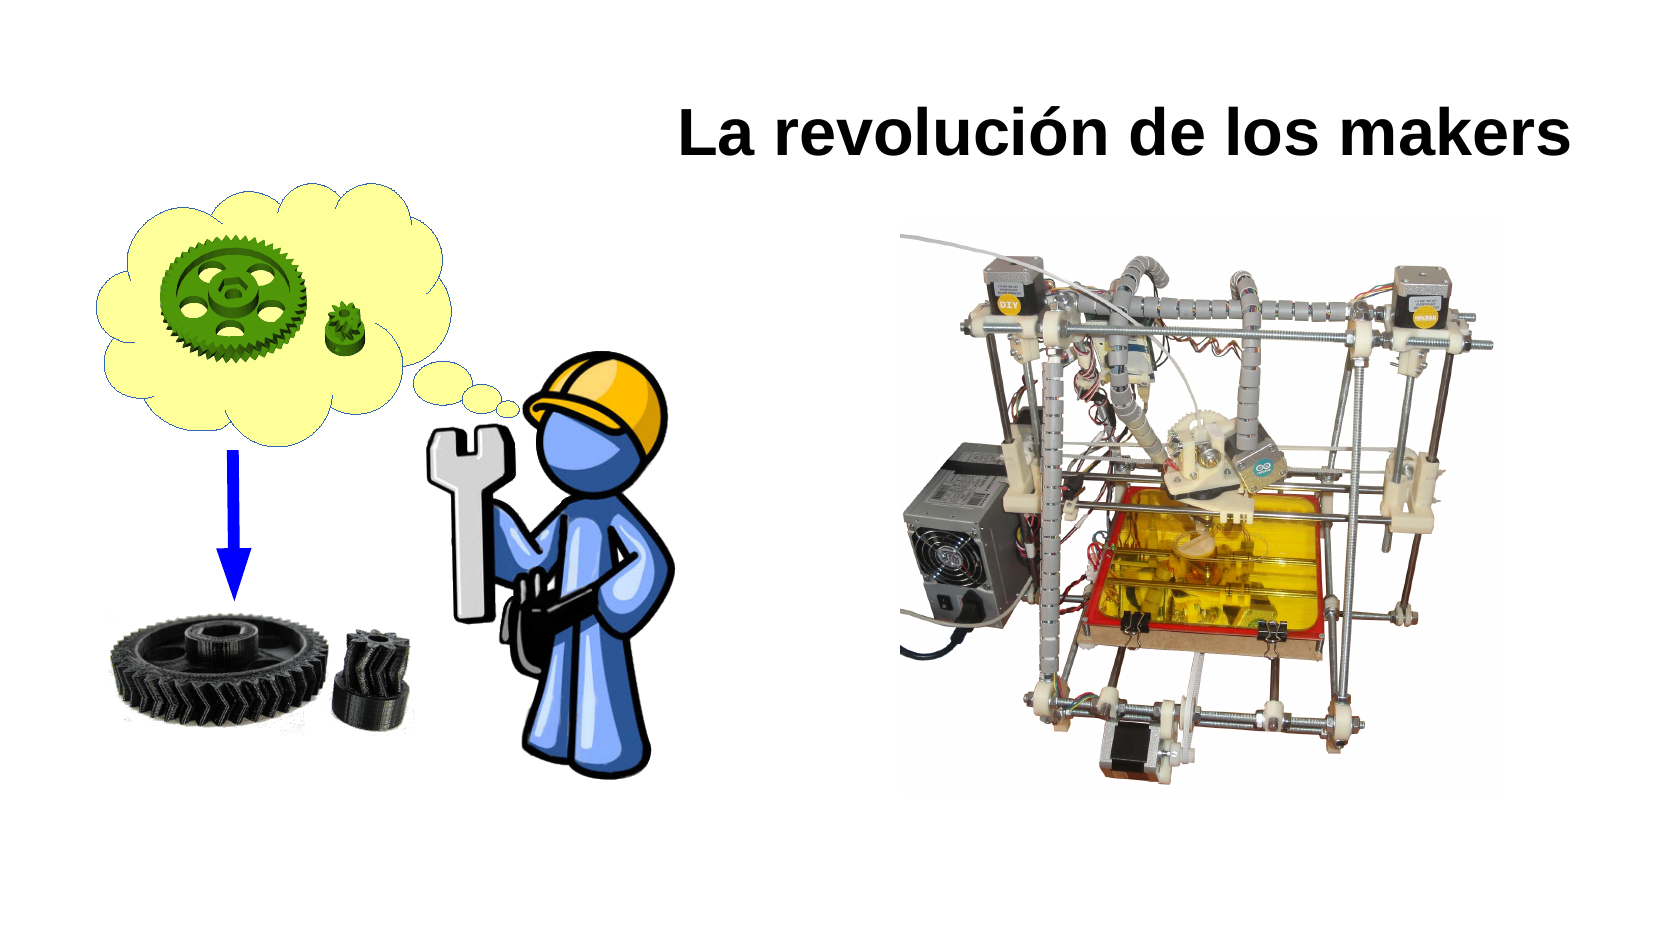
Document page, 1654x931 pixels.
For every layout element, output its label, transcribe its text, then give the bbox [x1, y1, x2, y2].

picture [426, 350, 676, 781]
picture [900, 219, 1502, 796]
picture [156, 228, 369, 363]
picture [108, 610, 415, 736]
text_box [96, 183, 452, 447]
title La revolución de los makers [675, 54, 1576, 211]
text_box [413, 365, 426, 402]
